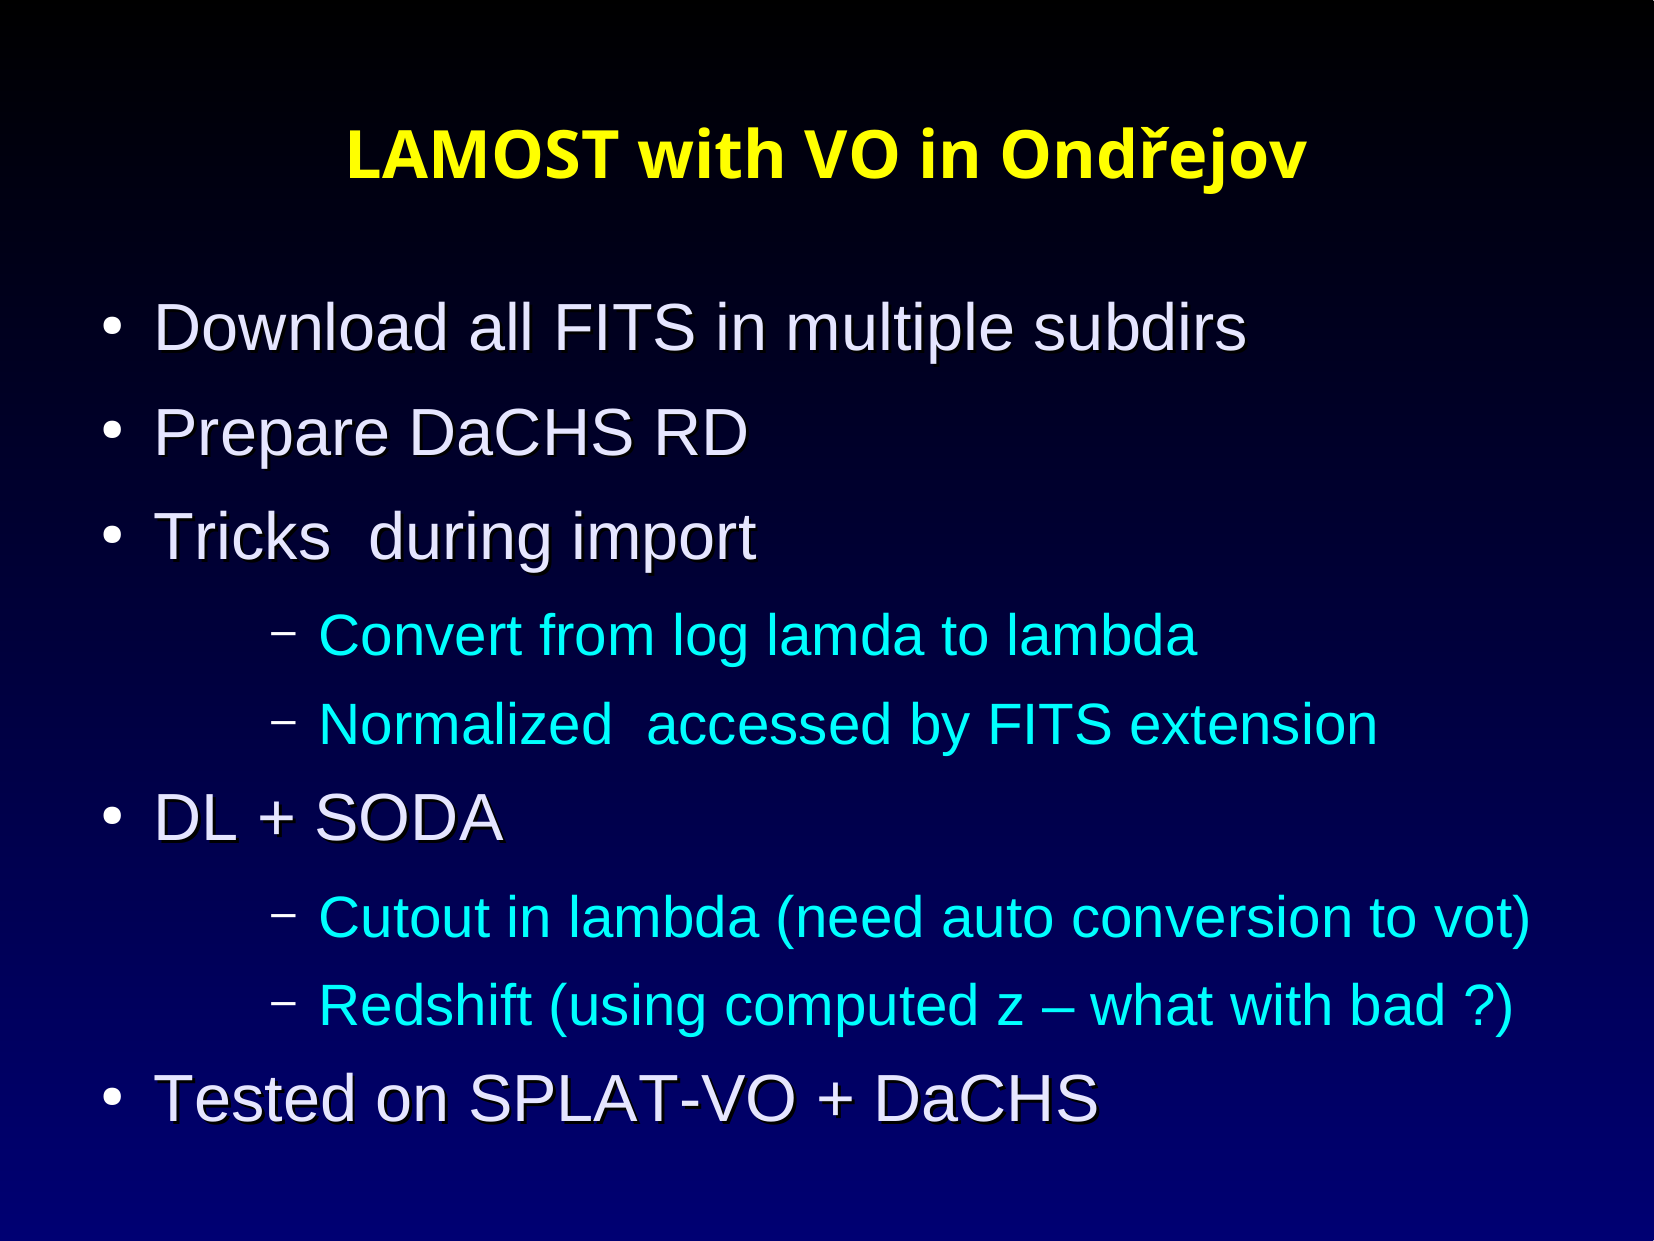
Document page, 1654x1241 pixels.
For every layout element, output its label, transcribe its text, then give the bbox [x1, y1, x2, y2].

title LAMOST with VO in Ondřejov [82, 49, 1571, 257]
list Download all FITS in multiple subdirs Prepare DaCHS RD Tricks during import Convert from log lamda to lambda Normalized accessed by FITS extension DL + SODA Cutout in lambda (need auto conversion to vot) Redshift (using computed z – what with bad ?) Tested on SPLAT-VO + DaCHS [82, 290, 1571, 1137]
